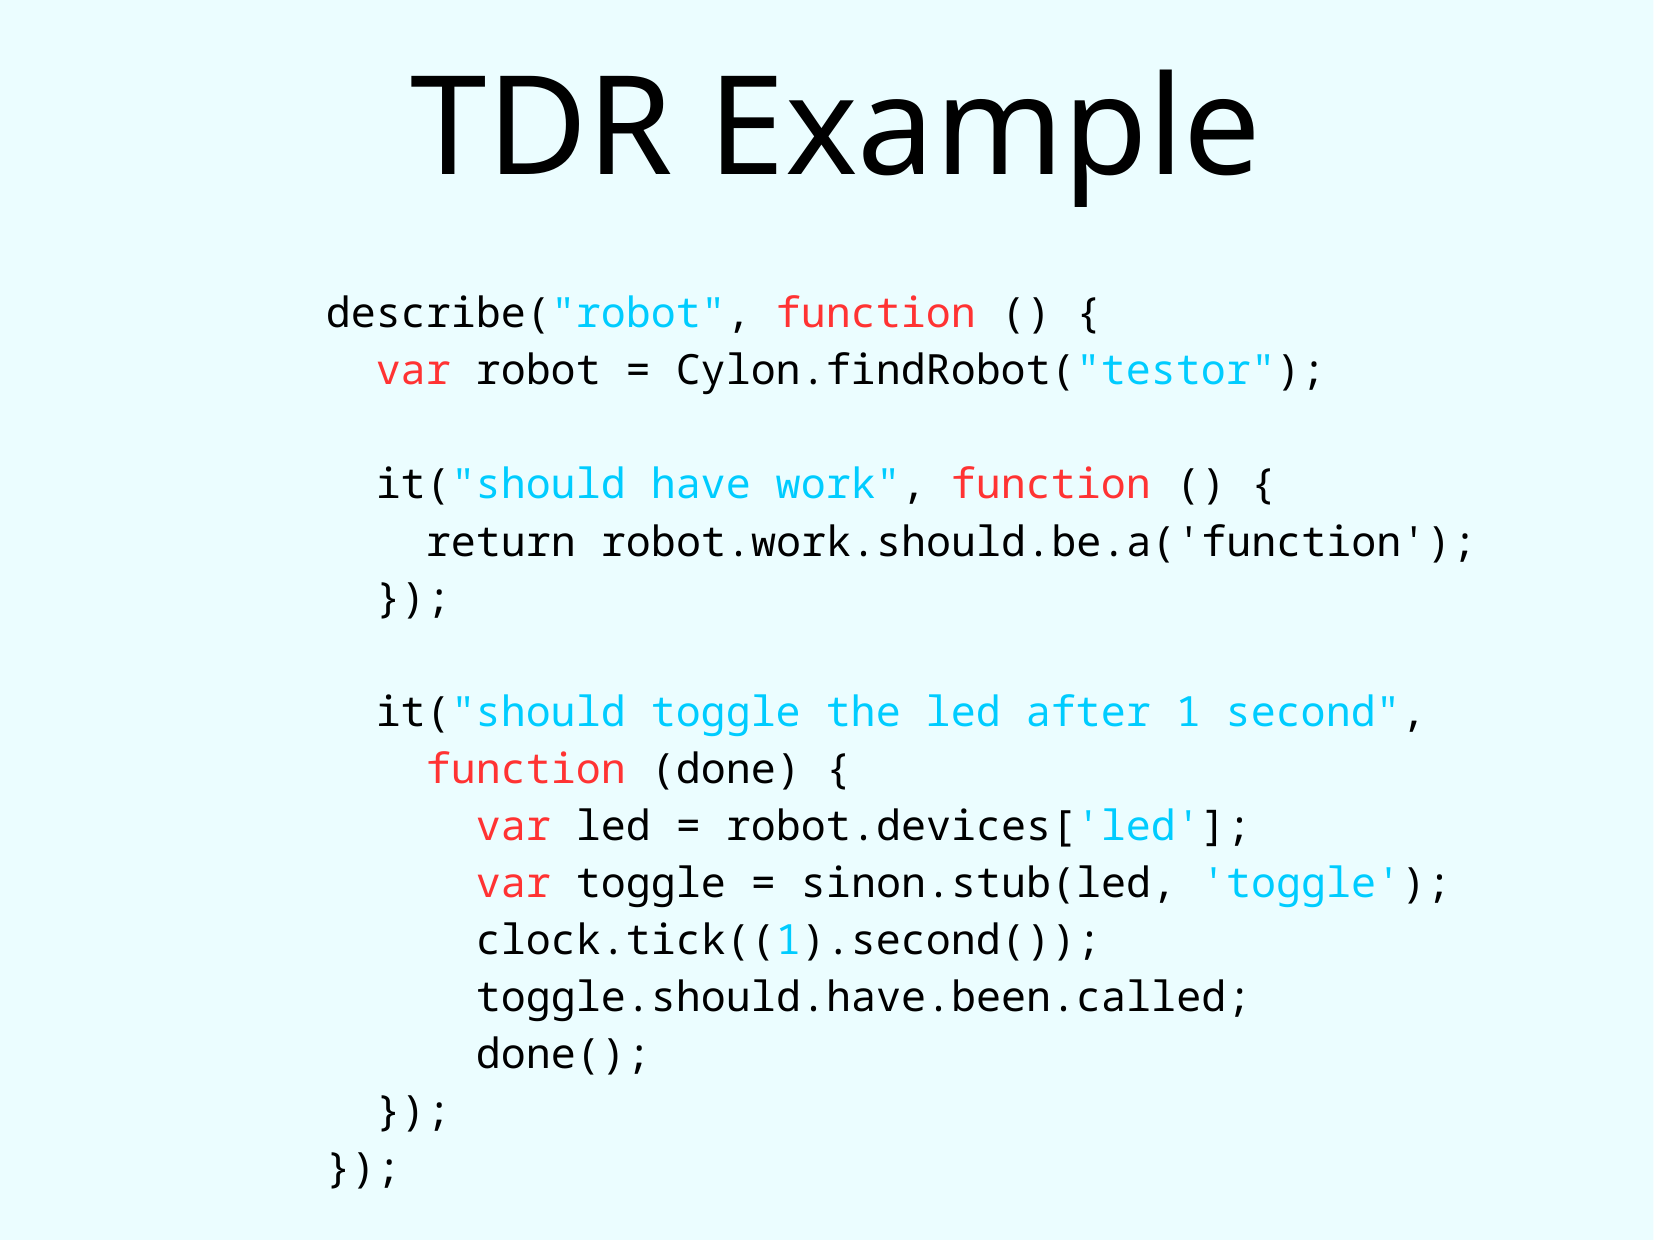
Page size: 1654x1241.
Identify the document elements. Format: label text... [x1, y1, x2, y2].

text_box TDR Example describe("robot", function () { var robot = Cylon.findRobot("testor"); it("should have work", function () { return robot.work.should.be.a('function'); }); it("should toggle the led after 1 second", function (done) { var led = robot.devices['led']; var toggle = sinon.stub(led, 'toggle'); clock.tick((1).second()); toggle.should.have.been.called; done(); }); }); [125, 74, 1547, 1149]
